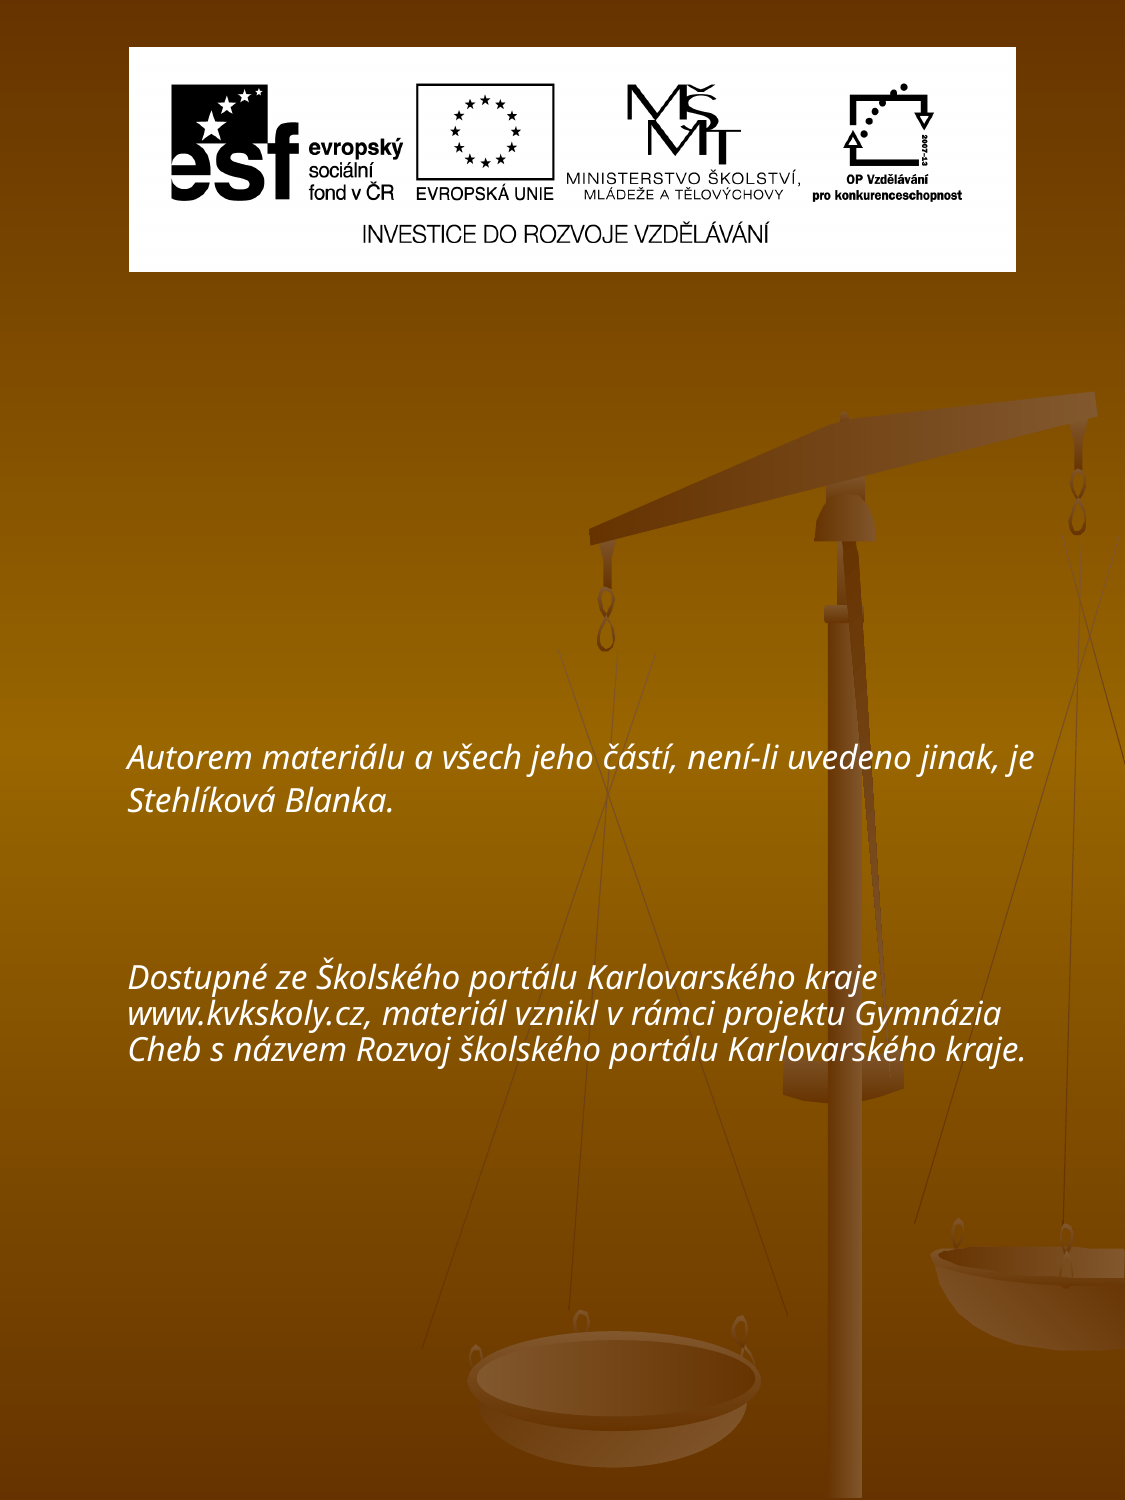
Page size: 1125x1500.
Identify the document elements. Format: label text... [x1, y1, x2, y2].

picture [129, 47, 1016, 272]
list Autorem materiálu a všech jeho částí, není-li uvedeno jinak, je Stehlíková Blanka. Dostupné ze Školského portálu Karlovarského kraje www.kvkskoly.cz, materiál vznikl v rámci projektu Gymnázia Cheb s názvem Rozvoj školského portálu Karlovarského kraje. [56, 349, 1069, 1340]
